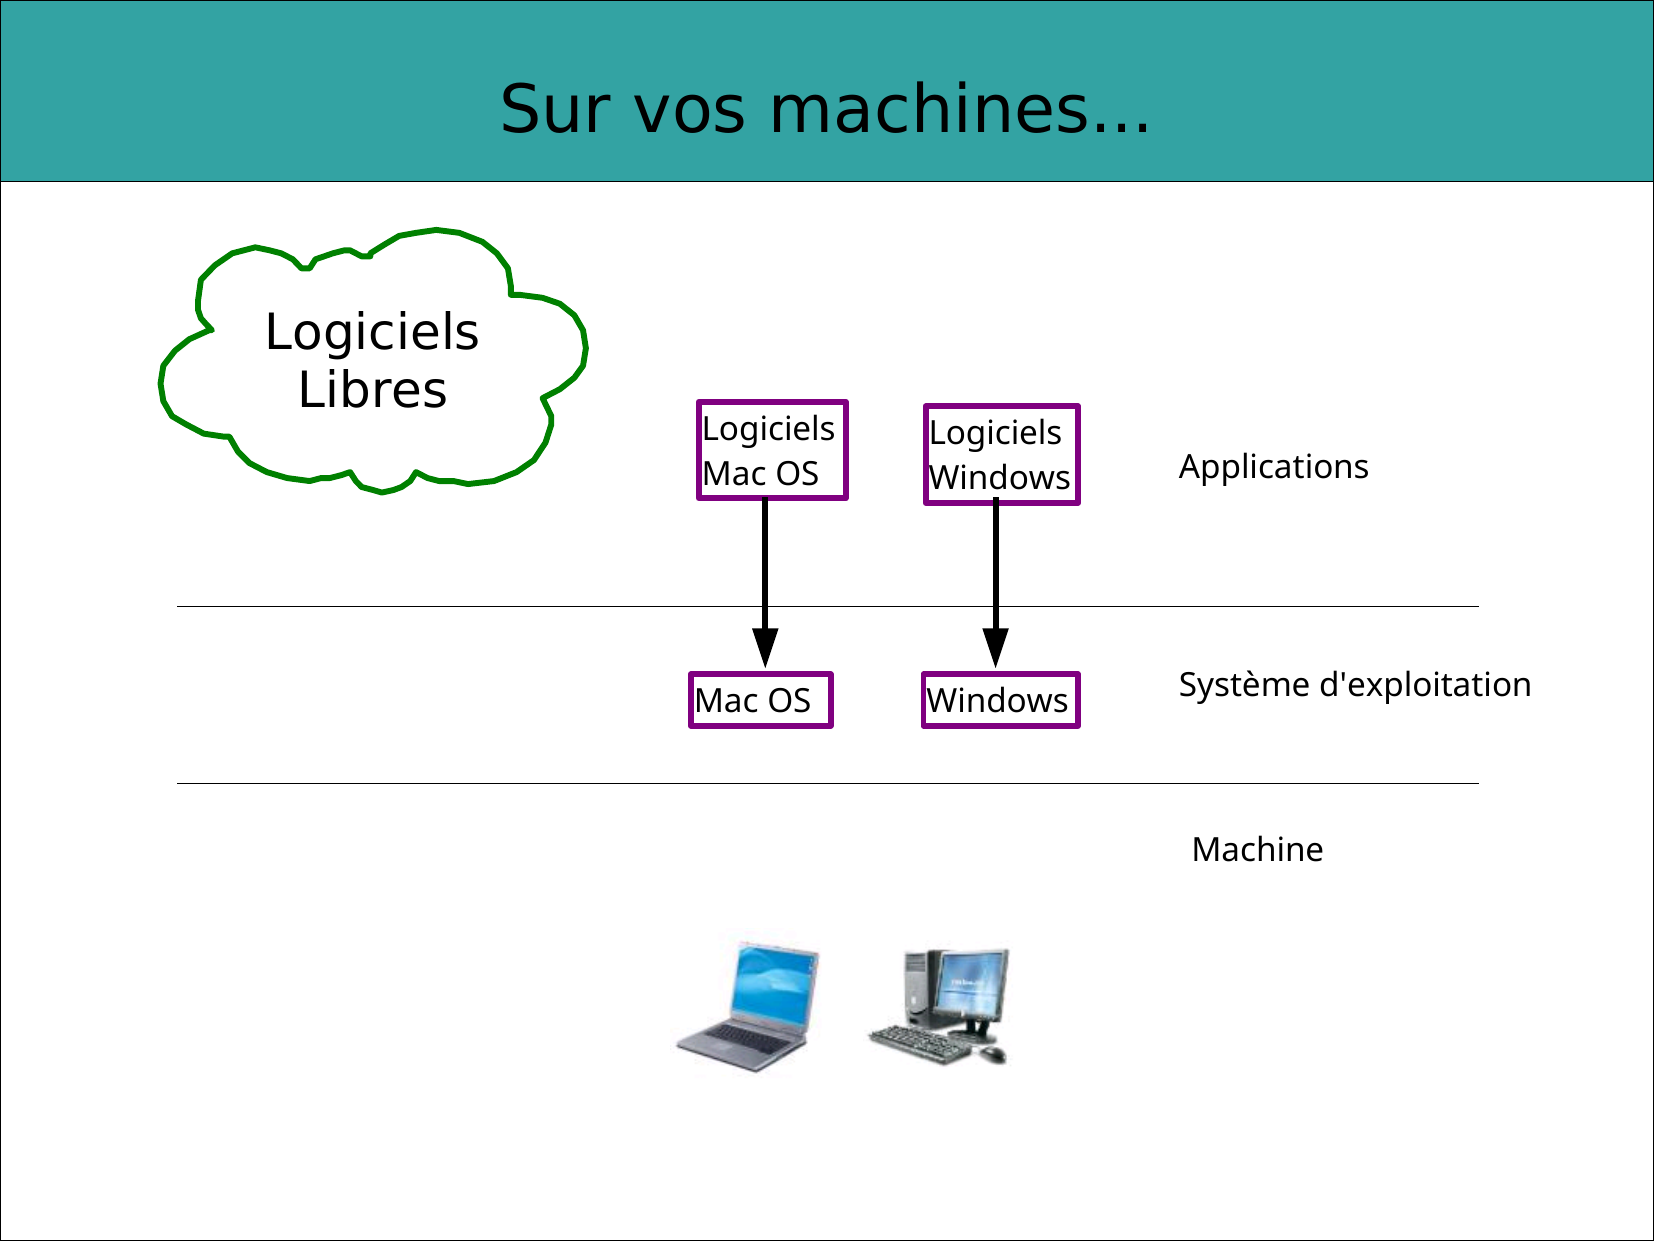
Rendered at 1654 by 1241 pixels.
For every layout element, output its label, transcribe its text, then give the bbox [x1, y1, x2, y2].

text_box Logiciels Libres [160, 229, 586, 493]
text_box Applications [1164, 435, 1394, 492]
text_box Windows [923, 674, 1079, 722]
picture [670, 928, 825, 1083]
text_box Machine [1176, 818, 1388, 874]
text_box Logiciels Mac OS [698, 401, 846, 485]
text_box Mac OS [690, 674, 831, 722]
text_box Logiciels Windows [925, 406, 1079, 490]
title Sur vos machines... [82, 49, 1571, 170]
picture [863, 928, 1021, 1087]
text_box Système d'exploitation [1164, 653, 1574, 710]
